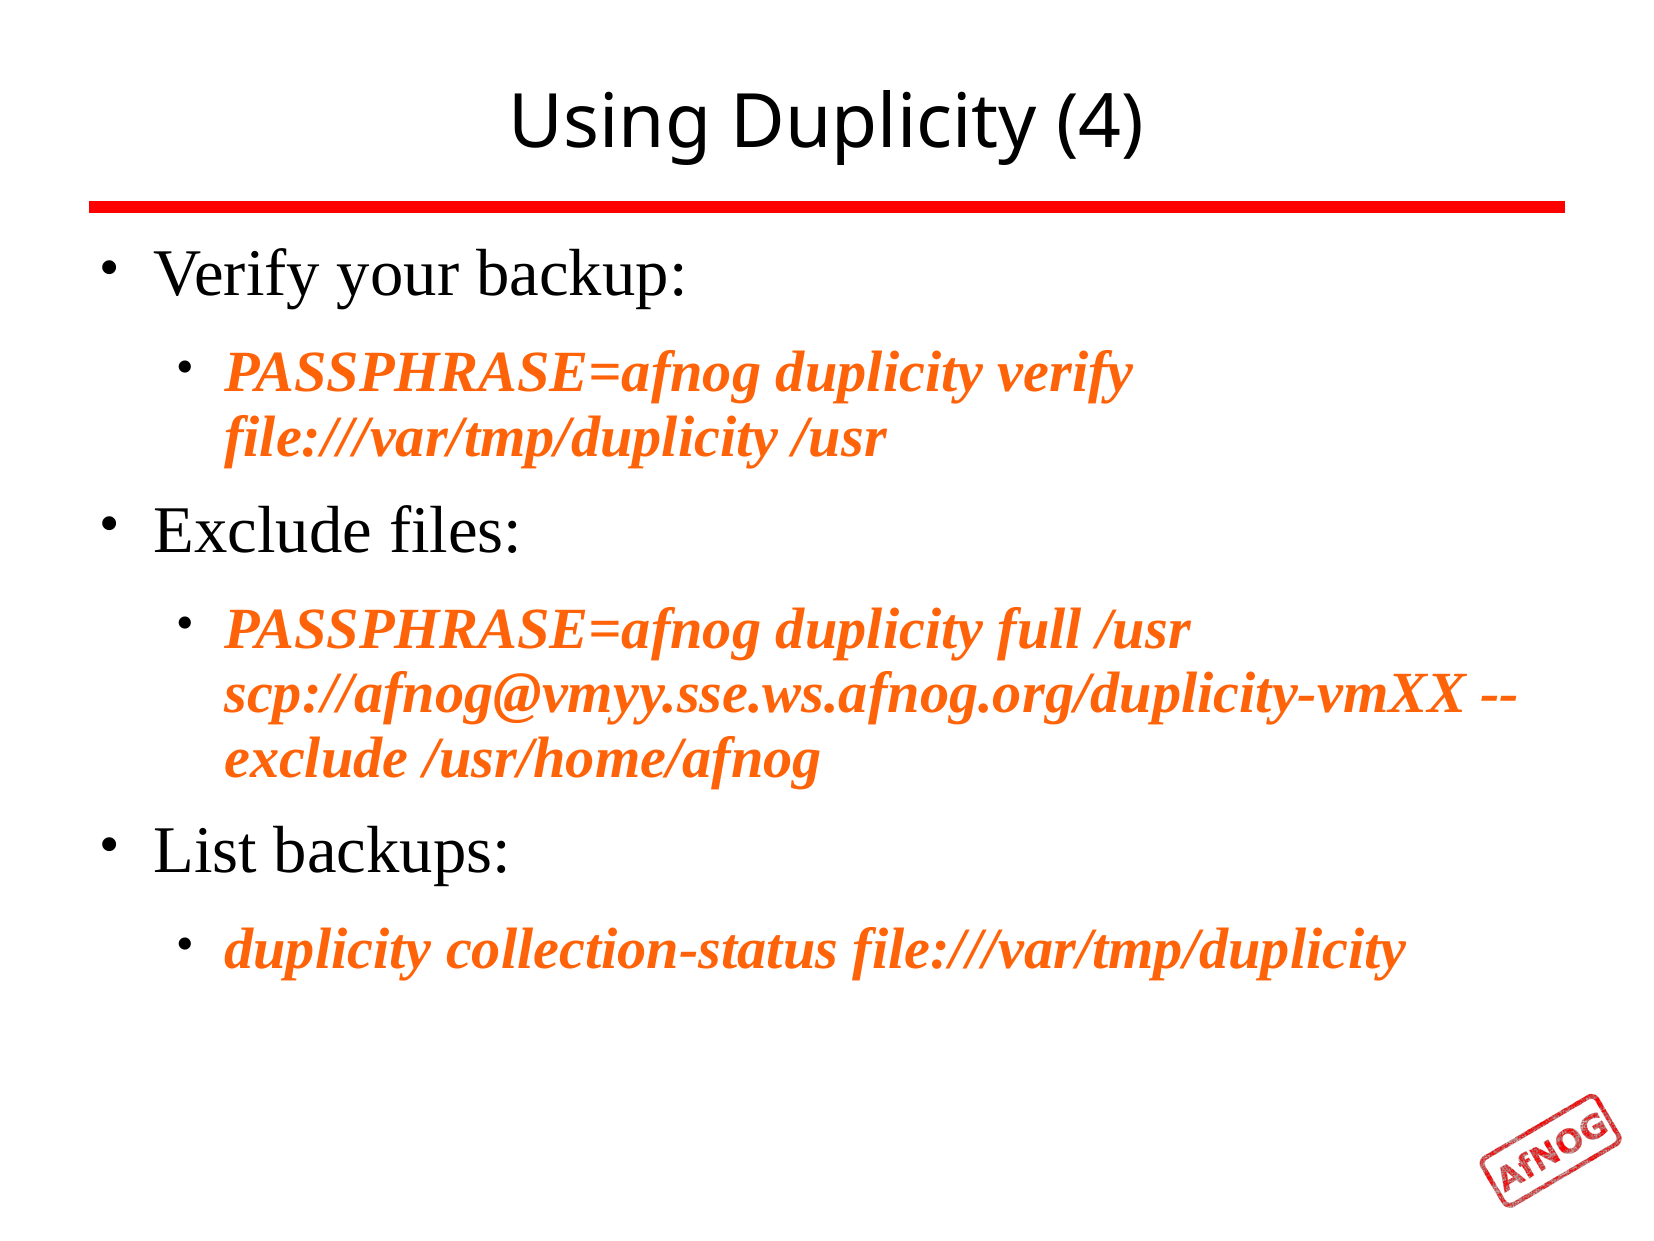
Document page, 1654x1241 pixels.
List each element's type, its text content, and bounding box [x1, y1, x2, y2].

list Verify your backup: PASSPHRASE=afnog duplicity verify file:///var/tmp/duplicity /usr Exclude files: PASSPHRASE=afnog duplicity full /usr scp://afnog@vmyy.sse.ws.afnog.org/duplicity-vmXX --exclude /usr/home/afnog List backups: duplicity collection-status file:///var/tmp/duplicity [82, 236, 1571, 1123]
picture [1476, 1090, 1625, 1211]
title Using Duplicity (4) [88, 29, 1565, 207]
